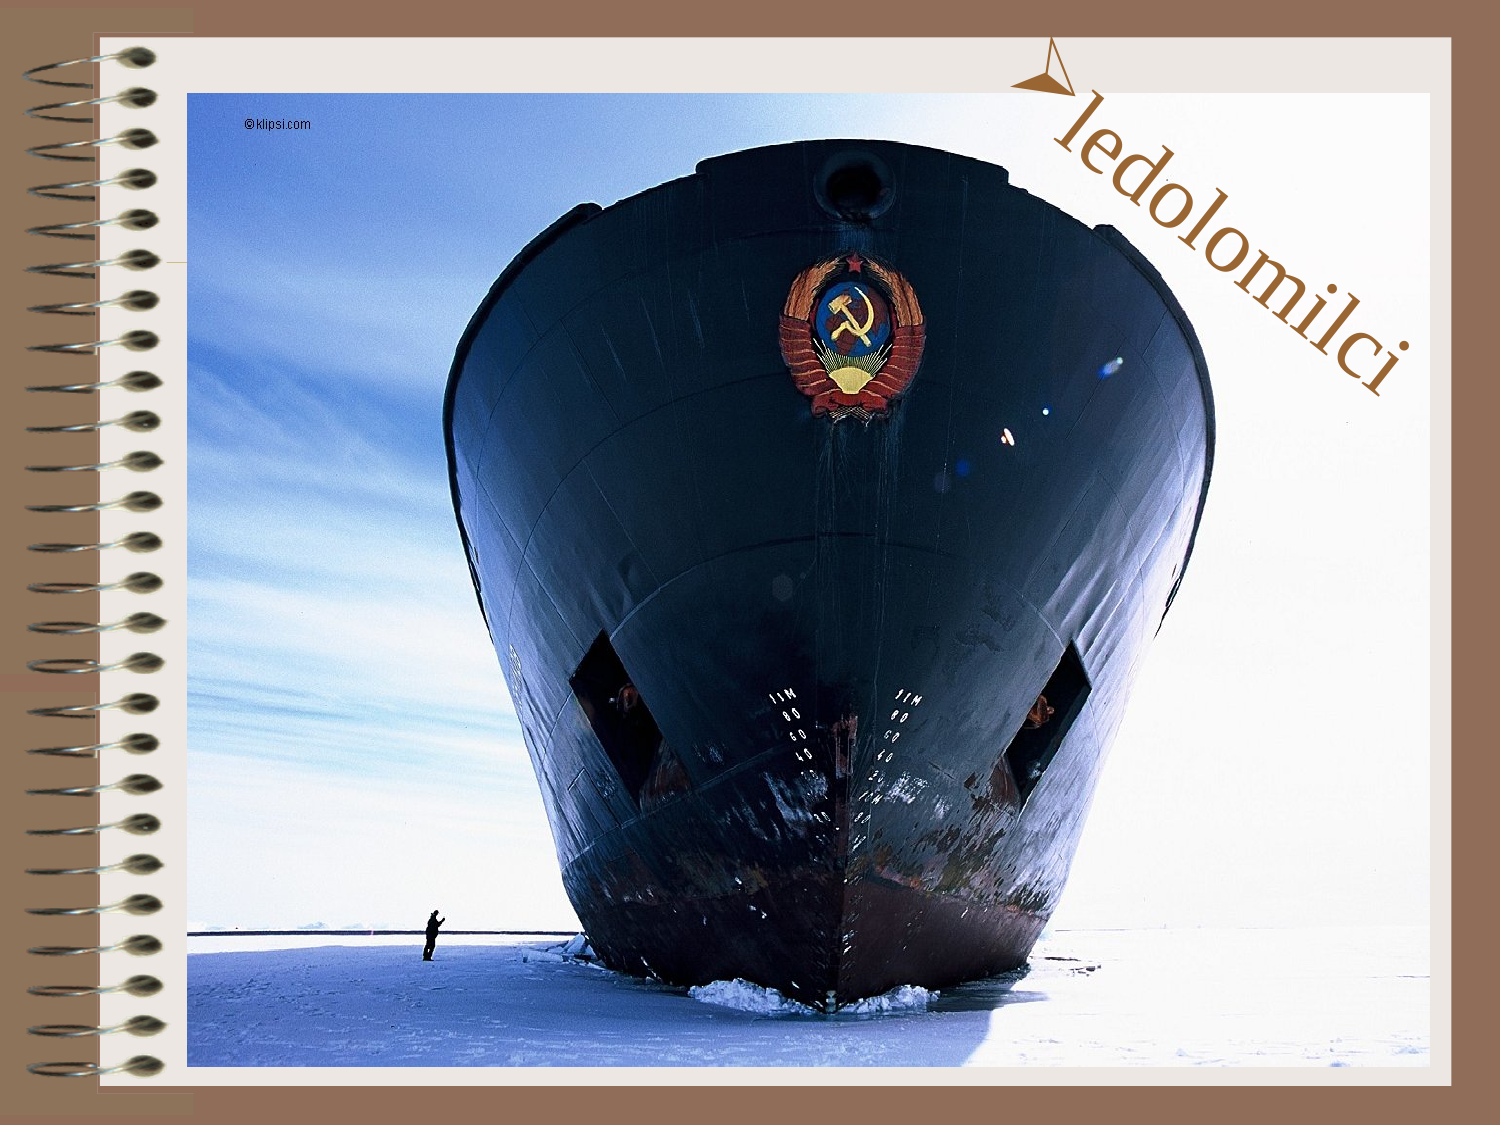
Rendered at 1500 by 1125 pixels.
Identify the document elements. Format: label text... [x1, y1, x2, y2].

title ledolomilci [960, 0, 1460, 435]
picture [1165, 93, 1430, 302]
picture [0, 8, 1430, 1115]
